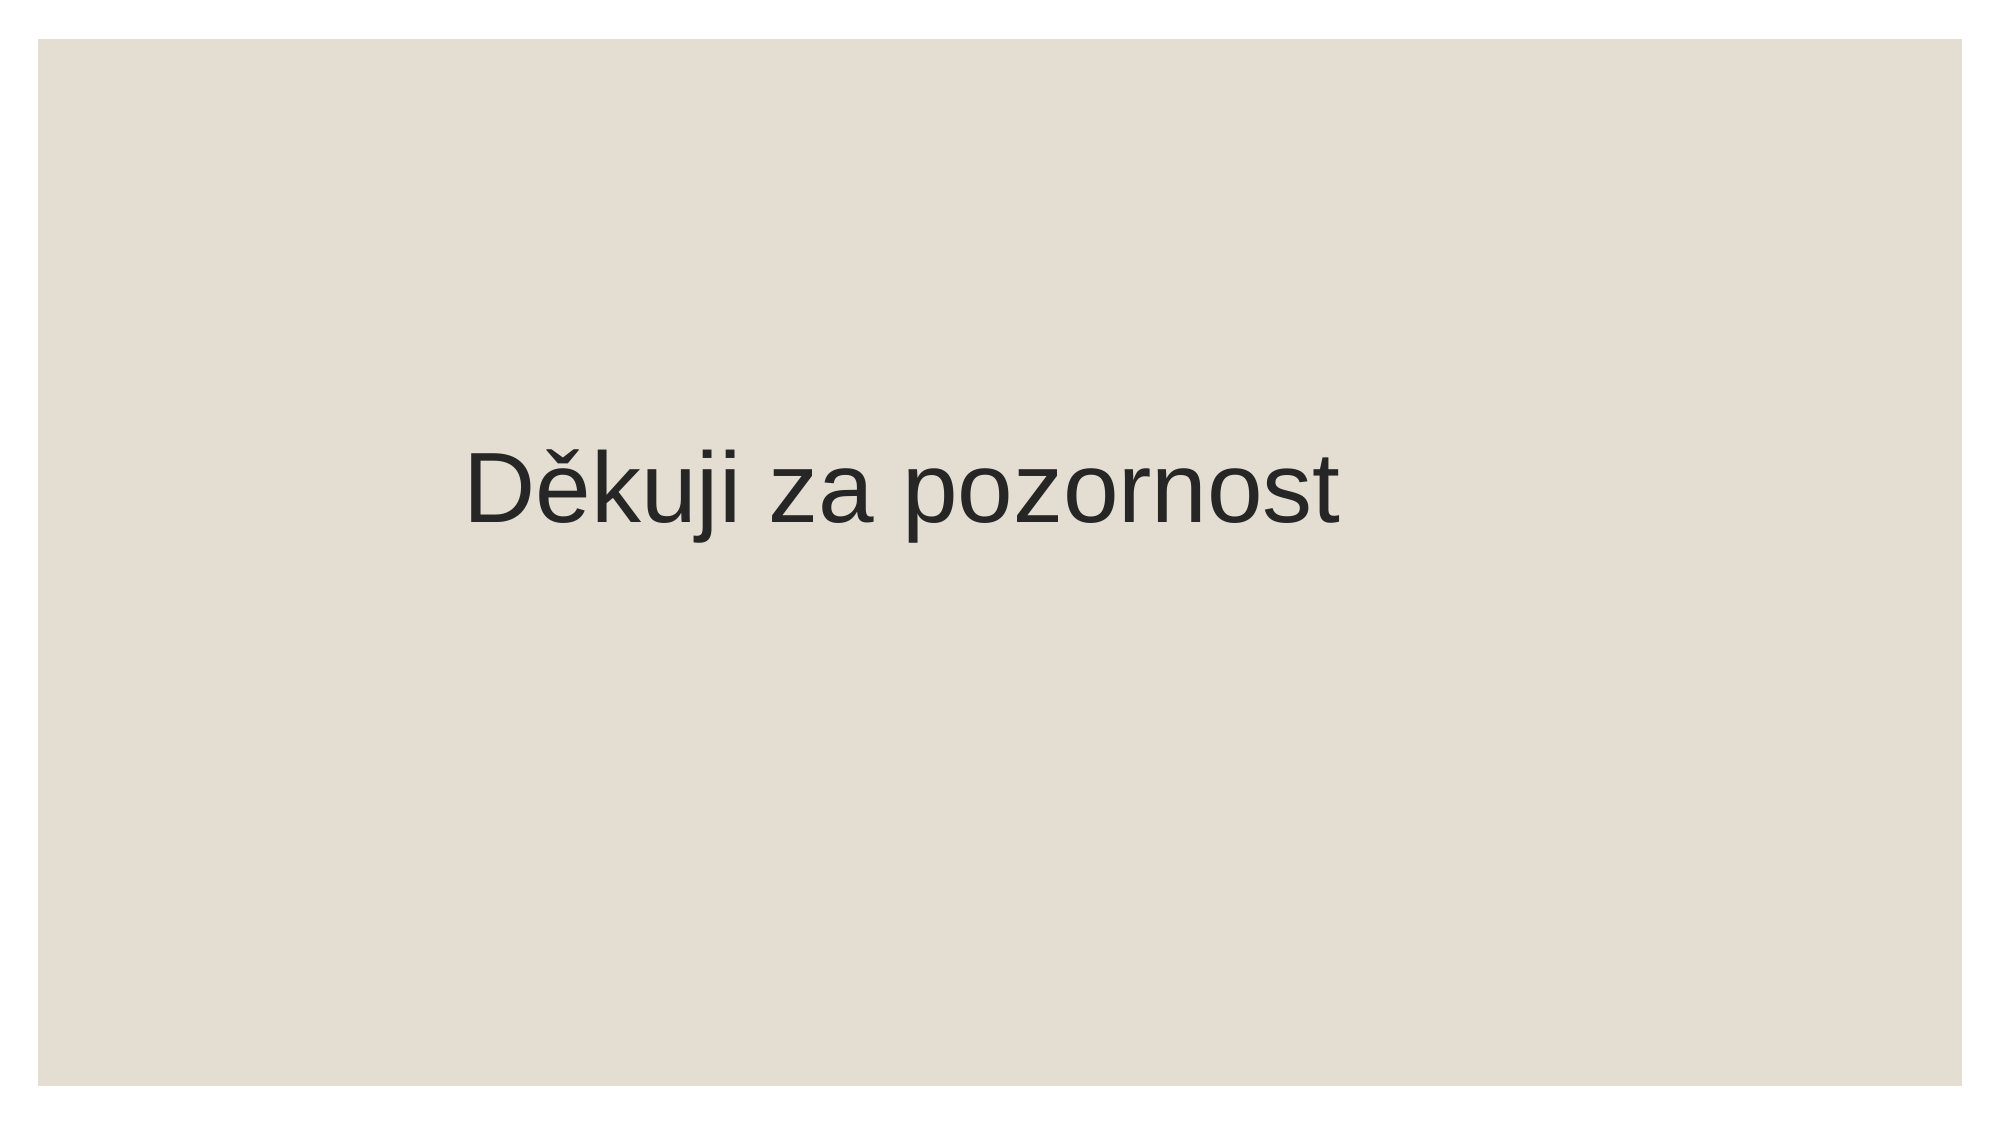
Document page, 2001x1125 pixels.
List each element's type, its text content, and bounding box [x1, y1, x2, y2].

title Děkuji za pozornost [448, 377, 2000, 603]
